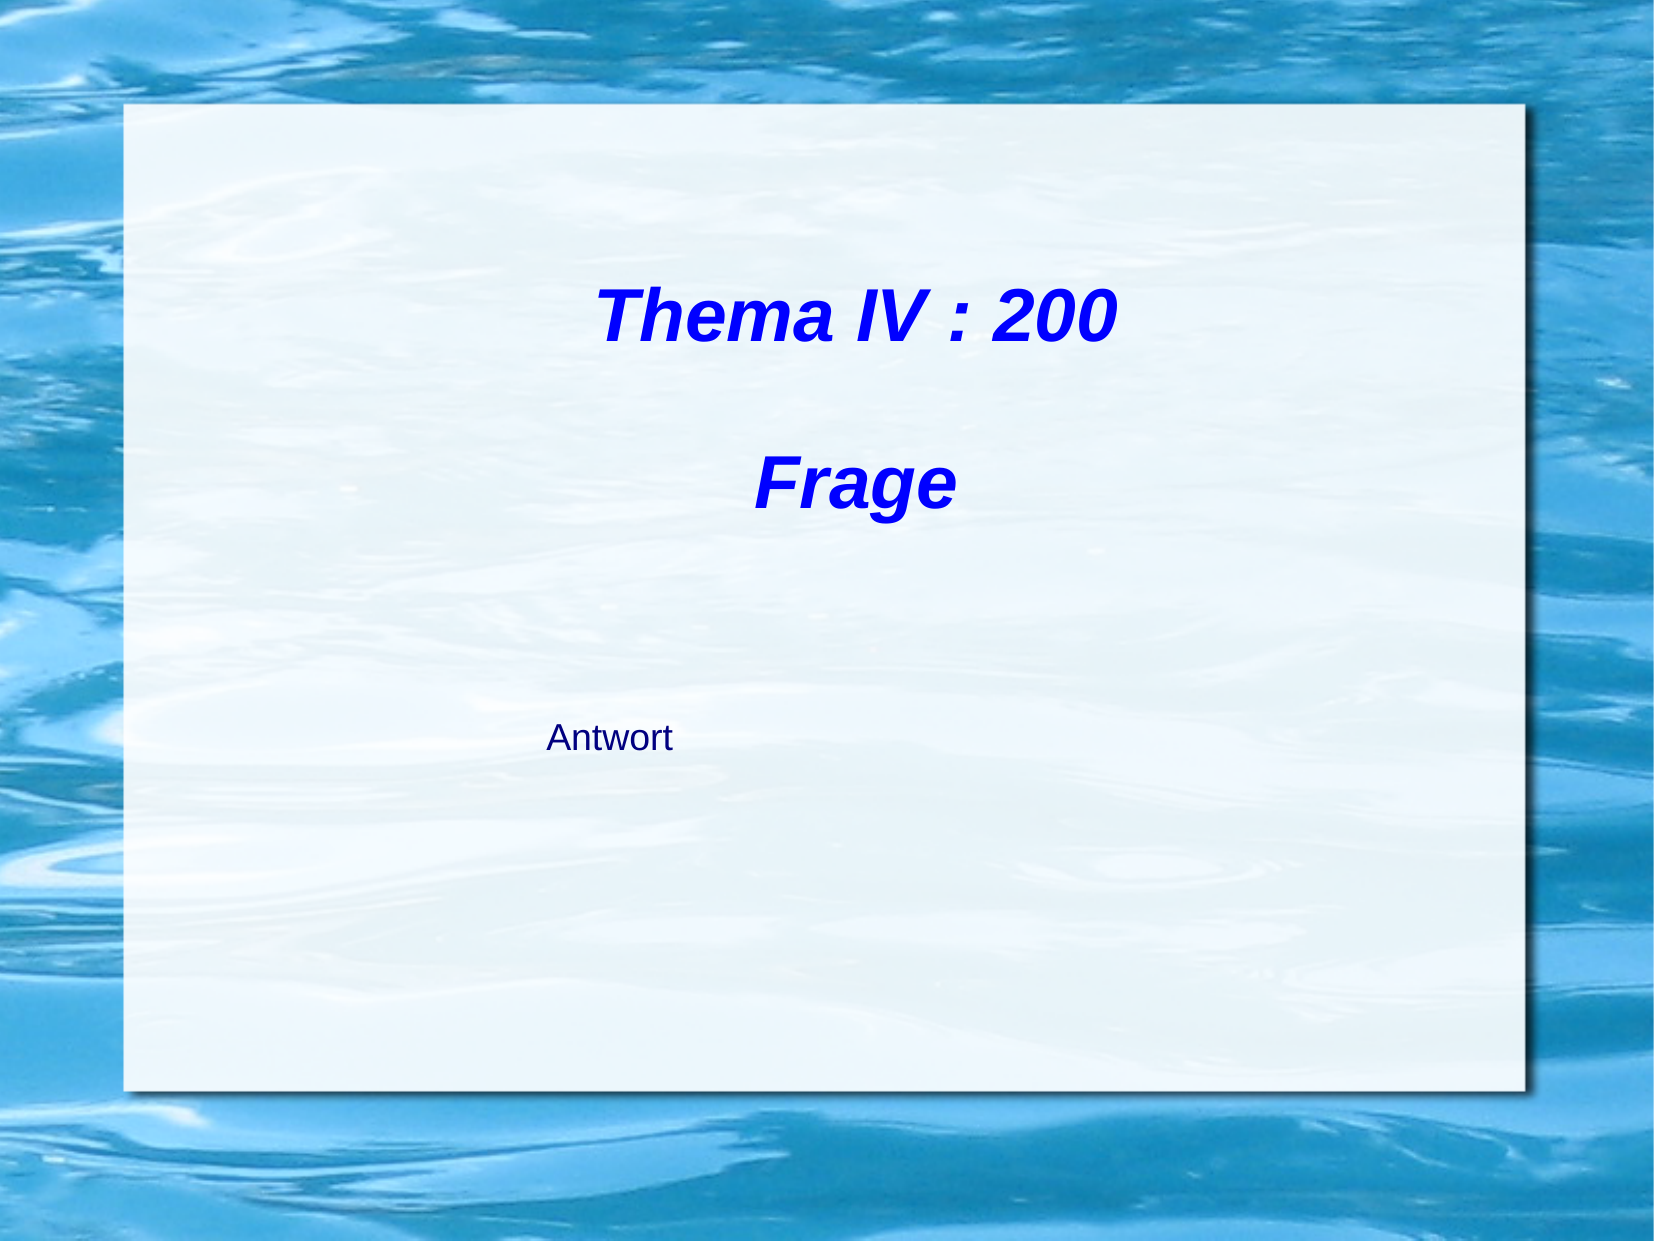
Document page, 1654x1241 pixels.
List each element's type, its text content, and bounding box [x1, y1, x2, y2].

picture [0, 0, 1654, 1241]
text_box Antwort [531, 708, 945, 766]
text_box Thema IV : 200 Frage [324, 265, 1388, 533]
